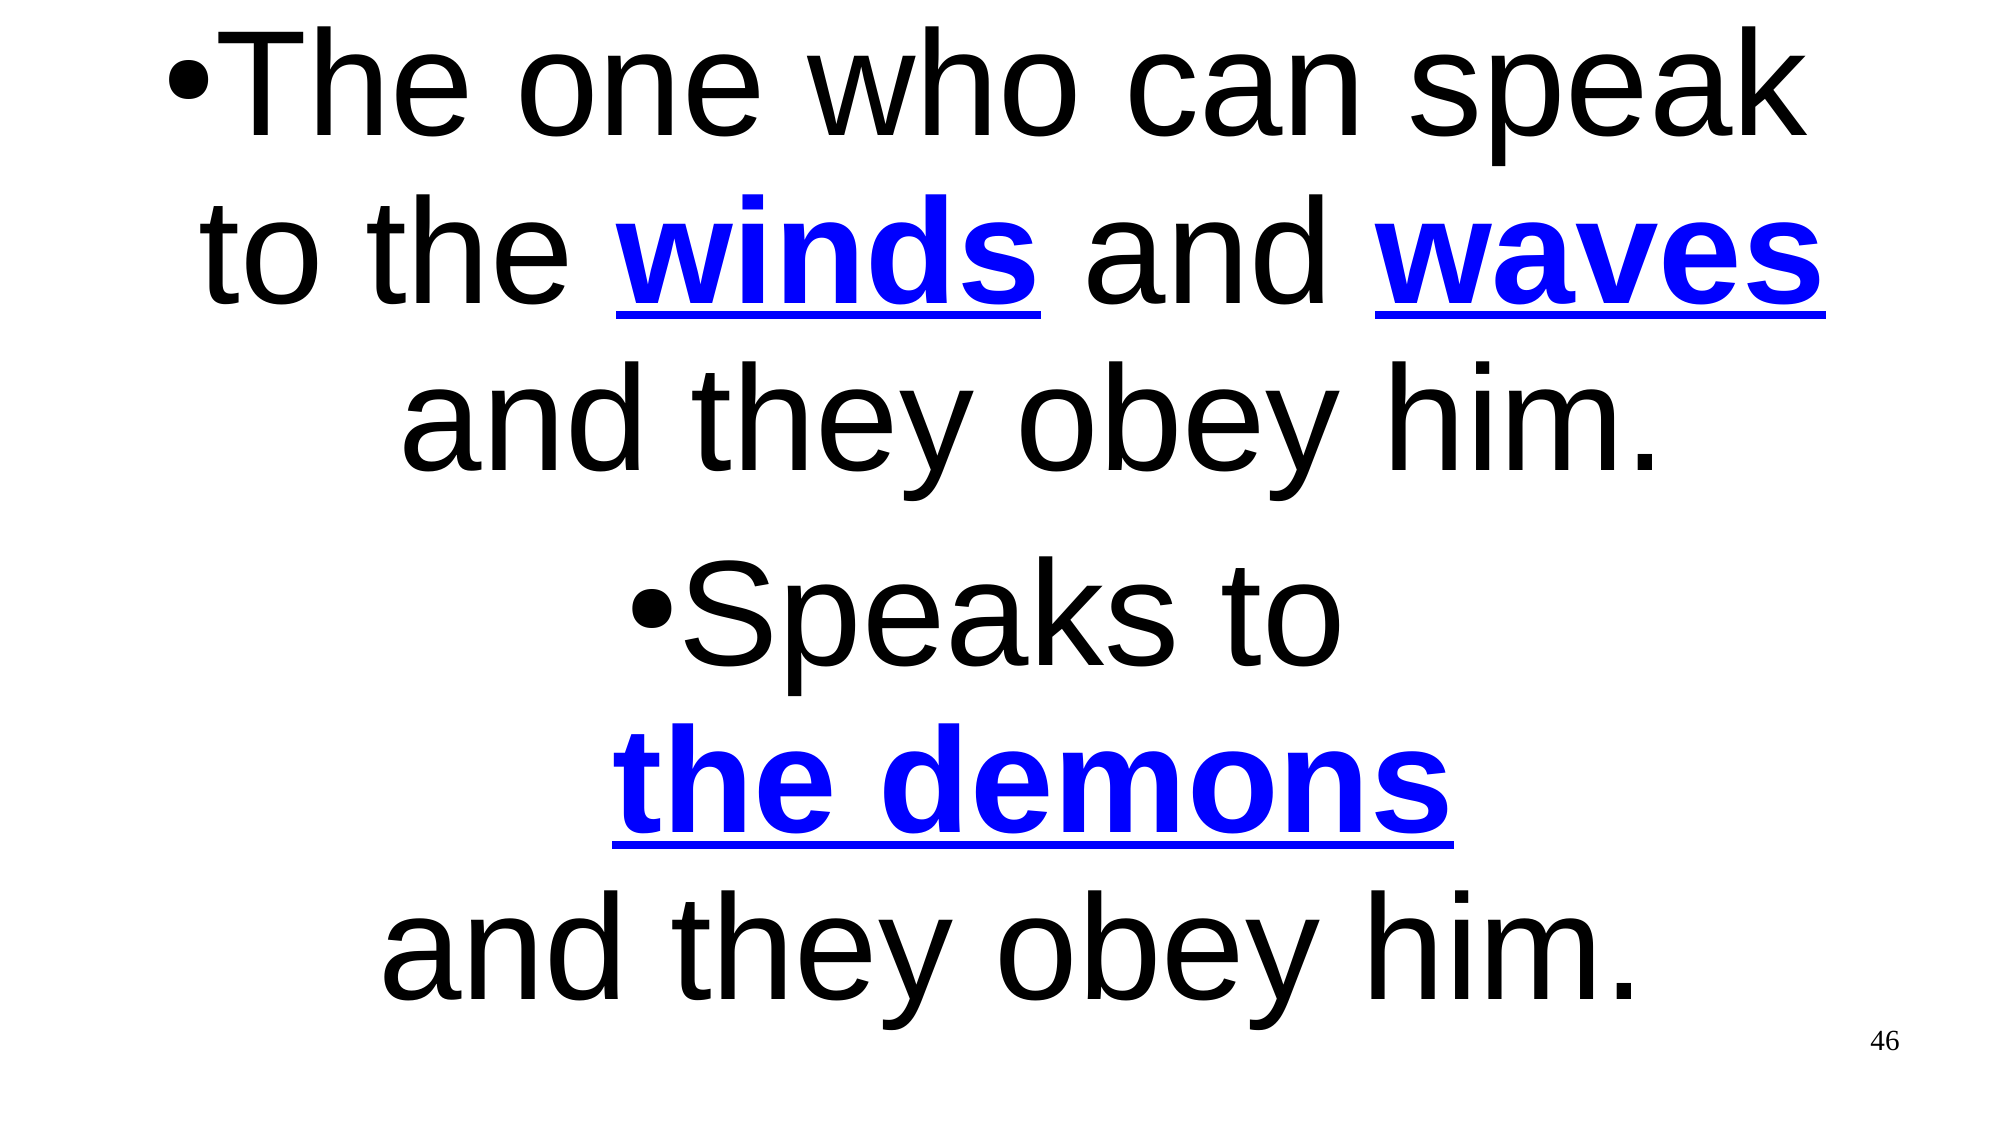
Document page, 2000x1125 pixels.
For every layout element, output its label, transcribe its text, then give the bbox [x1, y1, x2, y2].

list The one who can speak to the winds and waves and they obey him. Speaks to the demons and they obey him. [0, 0, 1996, 1123]
